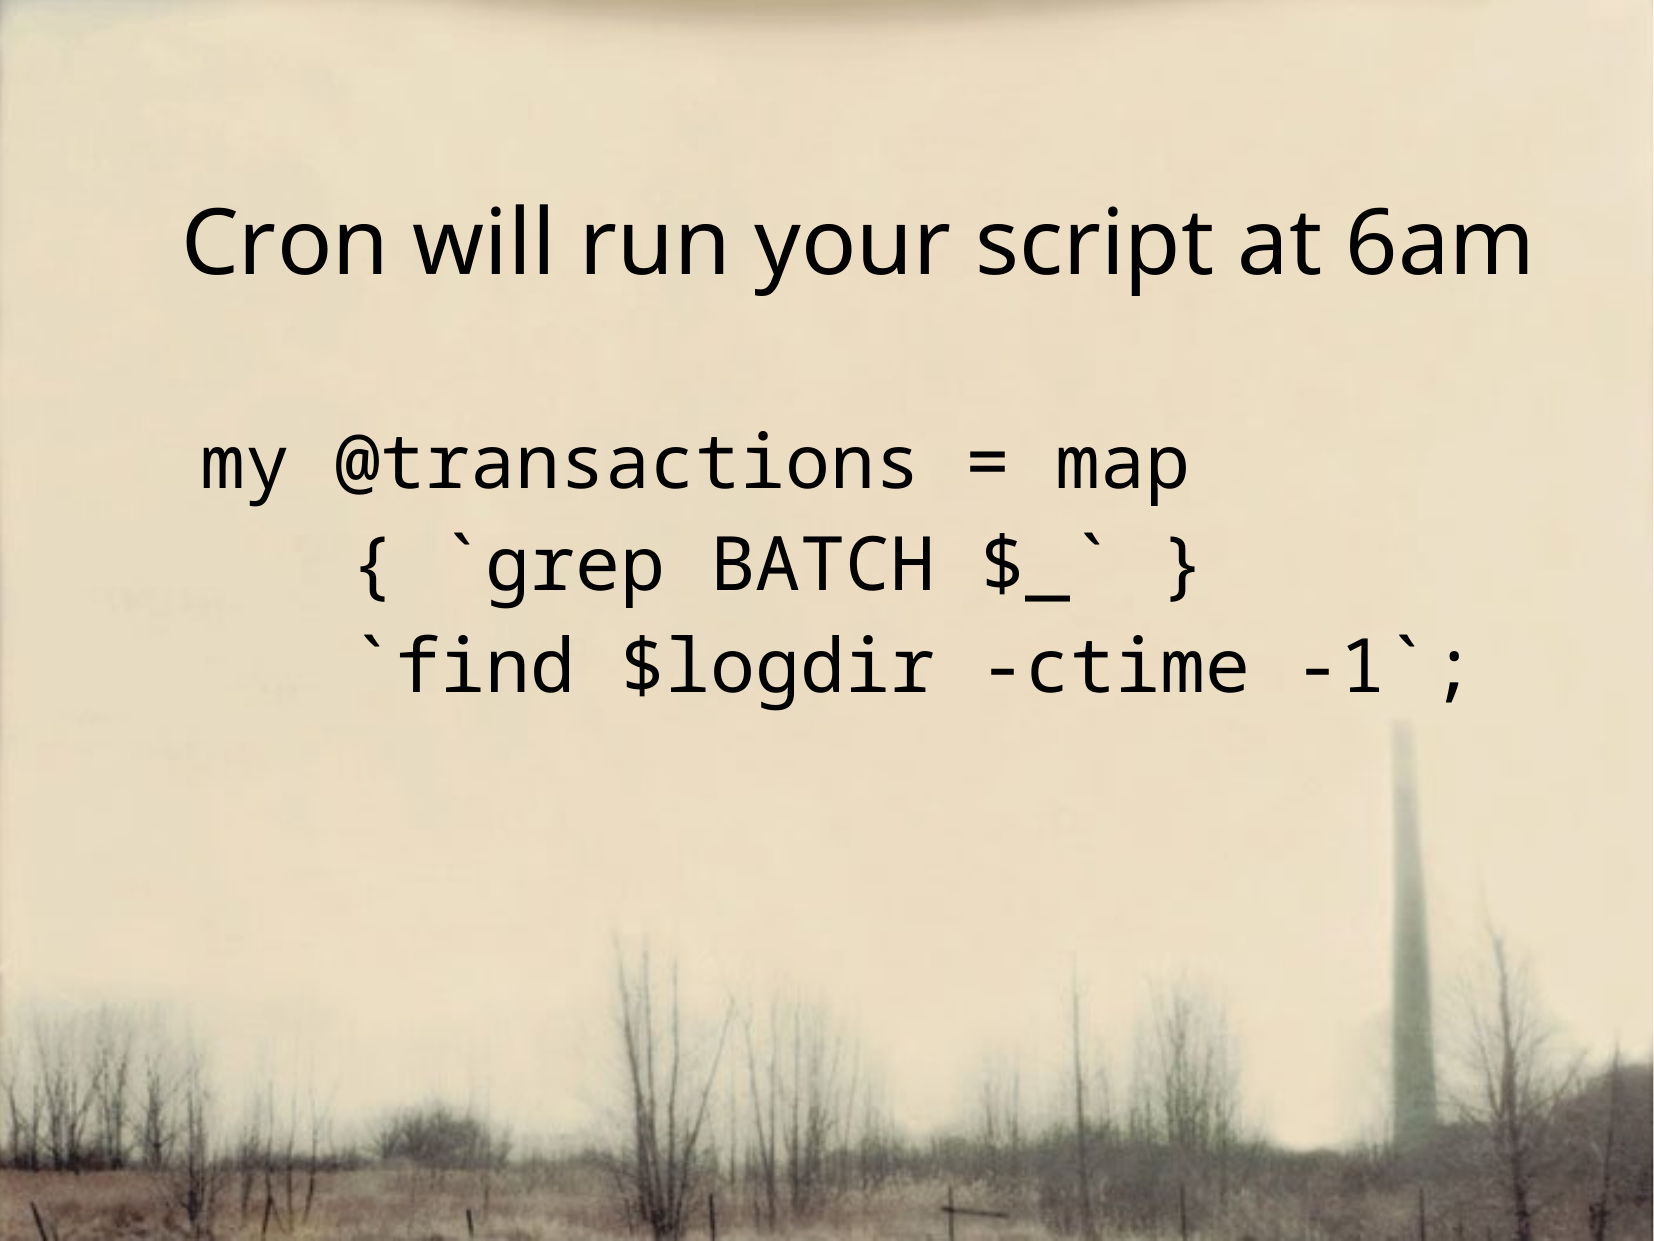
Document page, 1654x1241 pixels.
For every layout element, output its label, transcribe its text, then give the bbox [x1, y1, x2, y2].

text_box my @transactions = map { `grep BATCH $_` } `find $logdir -ctime -1`; [125, 408, 1521, 746]
text_box Cron will run your script at 6am [181, 176, 1447, 283]
picture [0, 0, 1654, 1241]
